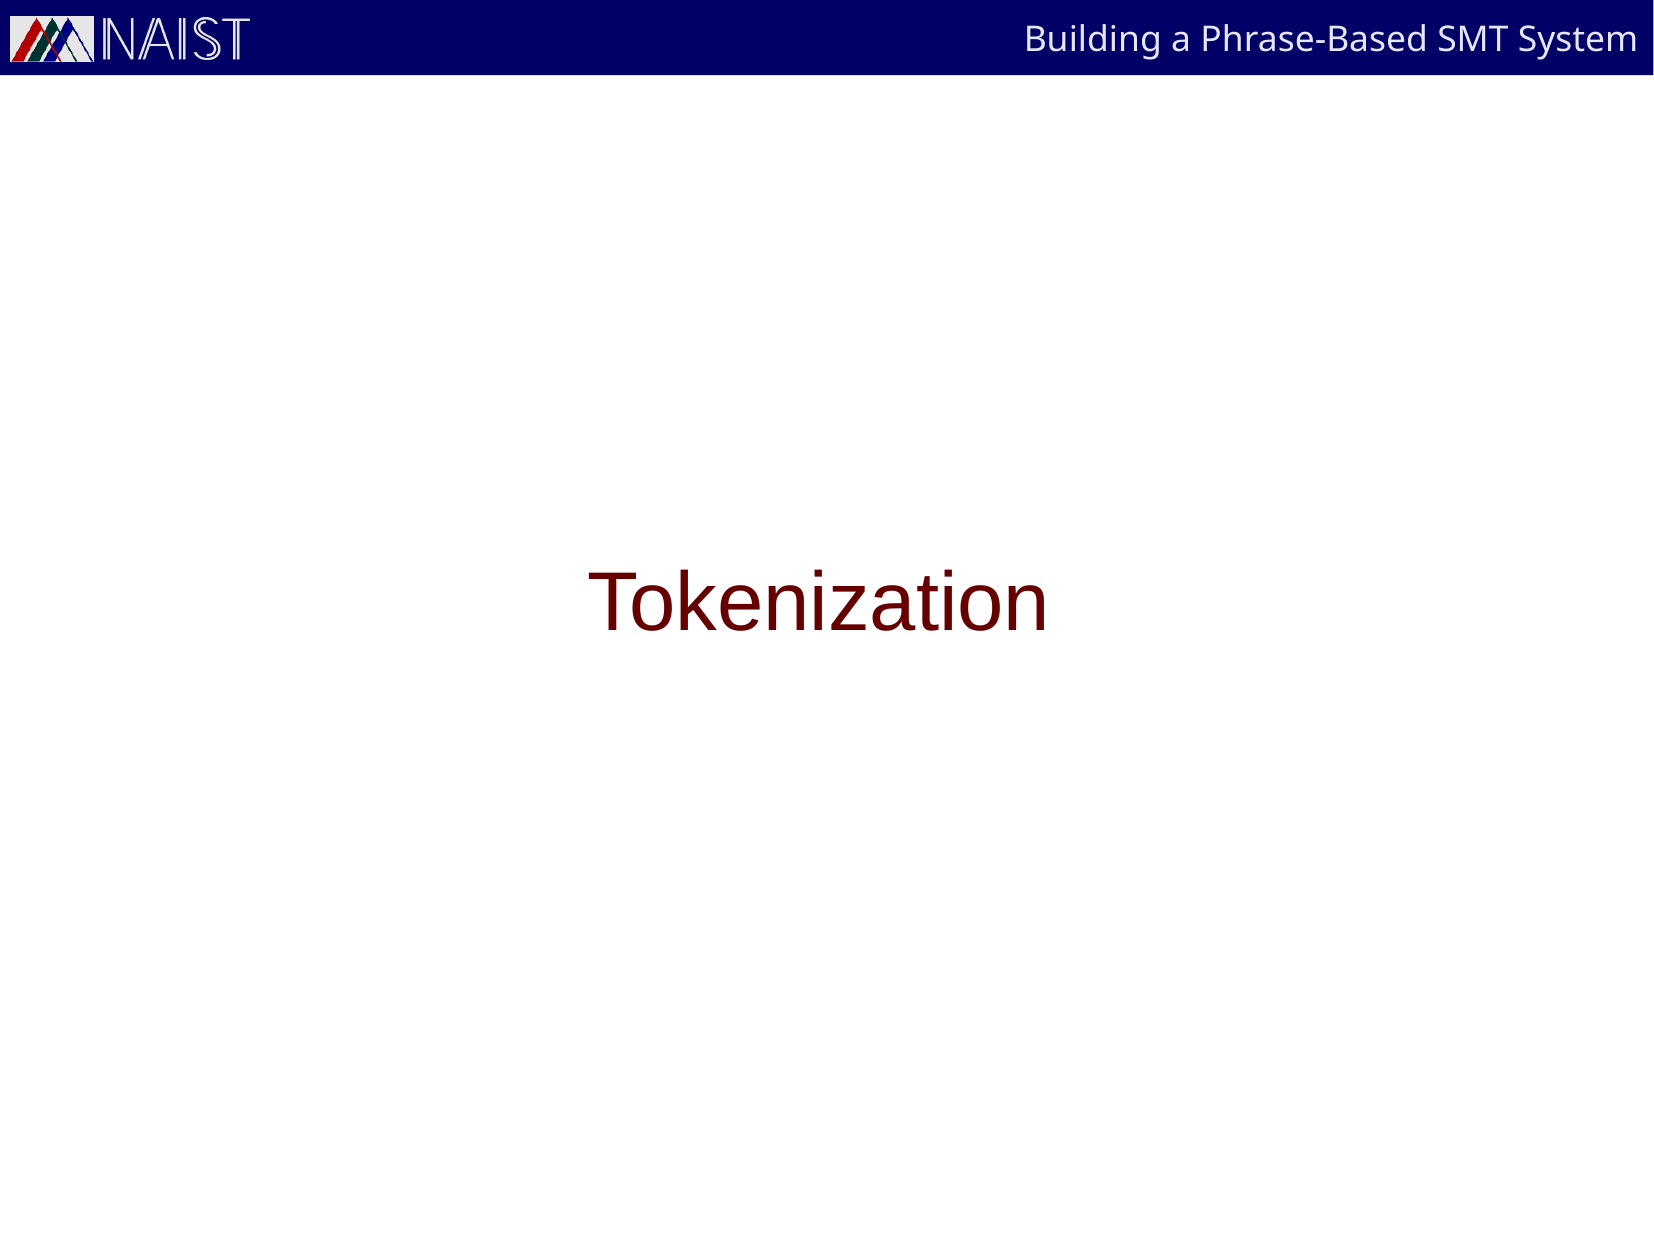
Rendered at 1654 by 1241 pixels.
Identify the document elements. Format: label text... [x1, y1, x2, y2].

picture [102, 17, 251, 60]
title Tokenization [75, 506, 1564, 698]
picture [10, 16, 94, 62]
